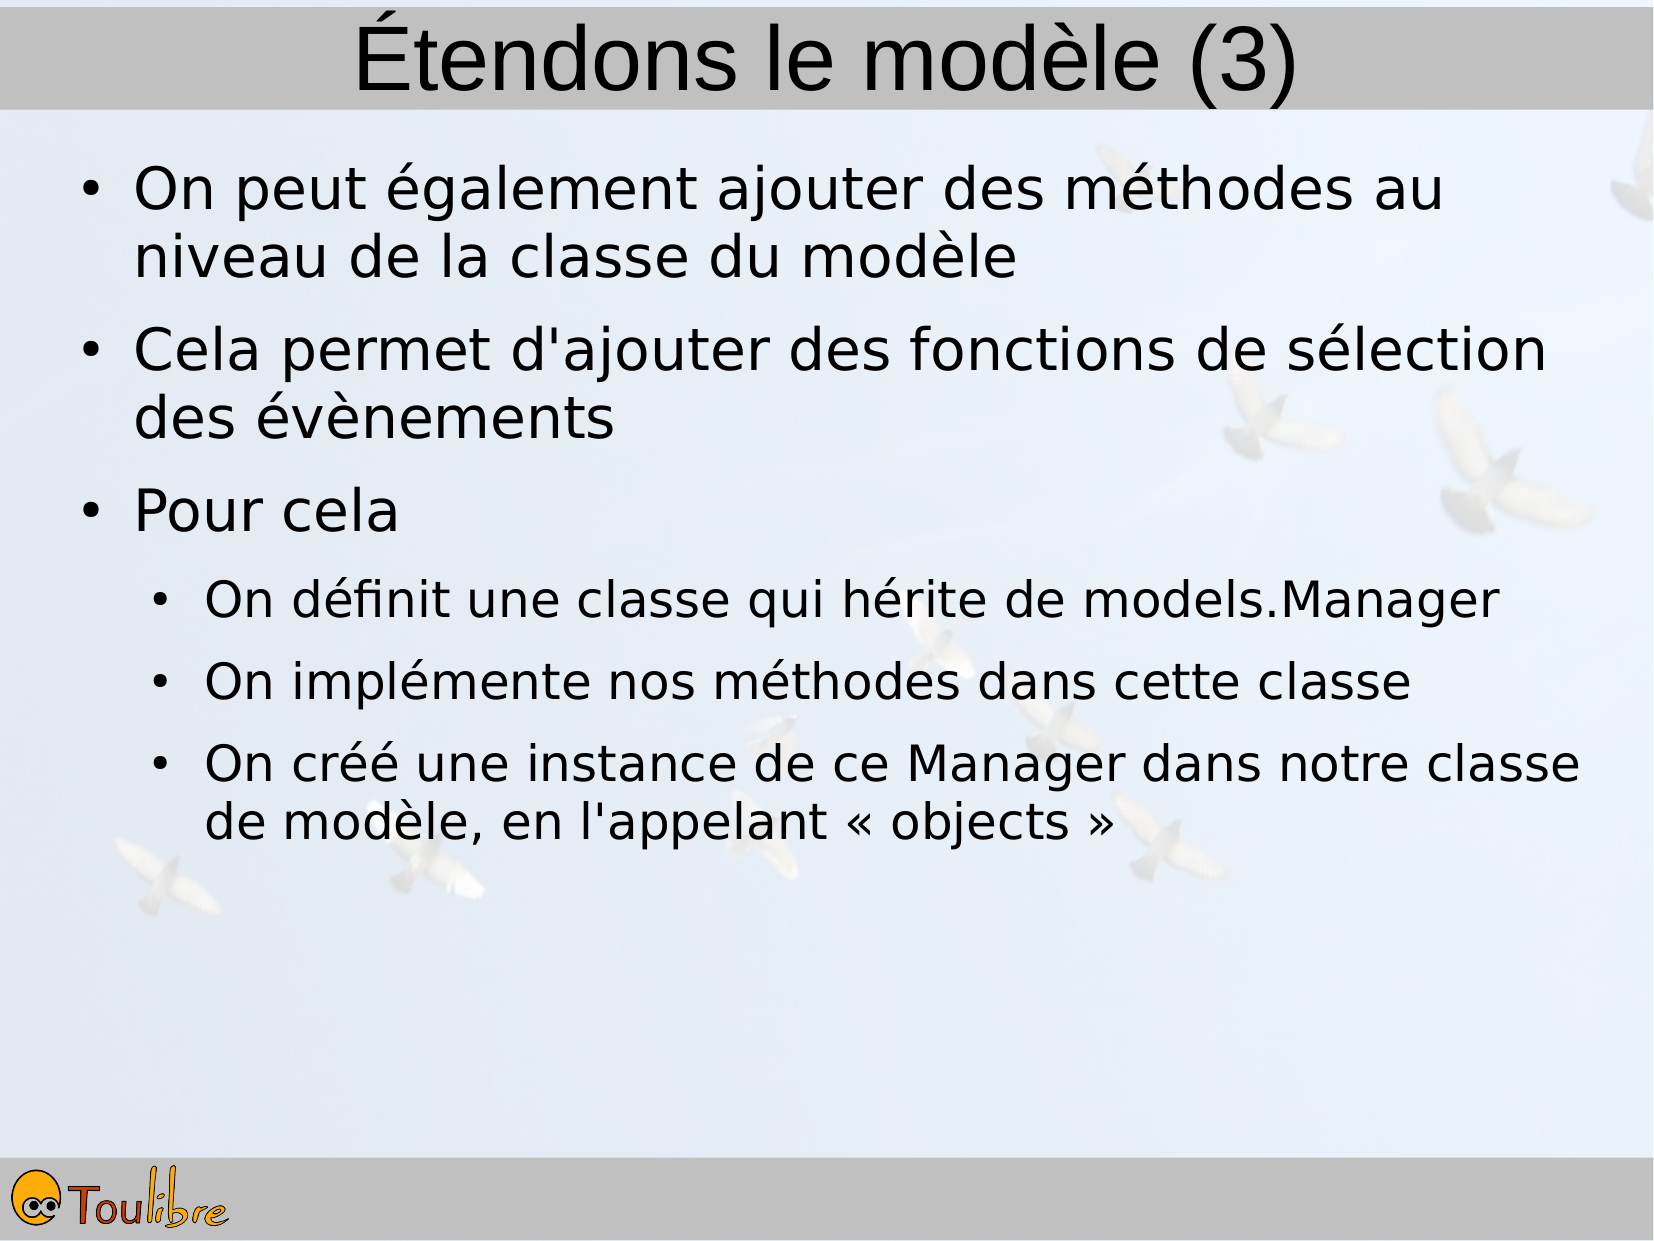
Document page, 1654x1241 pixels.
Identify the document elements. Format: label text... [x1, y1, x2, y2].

picture [11, 1165, 229, 1228]
list On peut également ajouter des méthodes au niveau de la classe du modèle Cela permet d'ajouter des fonctions de sélection des évènements Pour cela On définit une classe qui hérite de models.Manager On implémente nos méthodes dans cette classe On créé une instance de ce Manager dans notre classe de modèle, en l'appelant « objects » [62, 155, 1621, 974]
title Étendons le modèle (3) [0, 7, 1654, 110]
